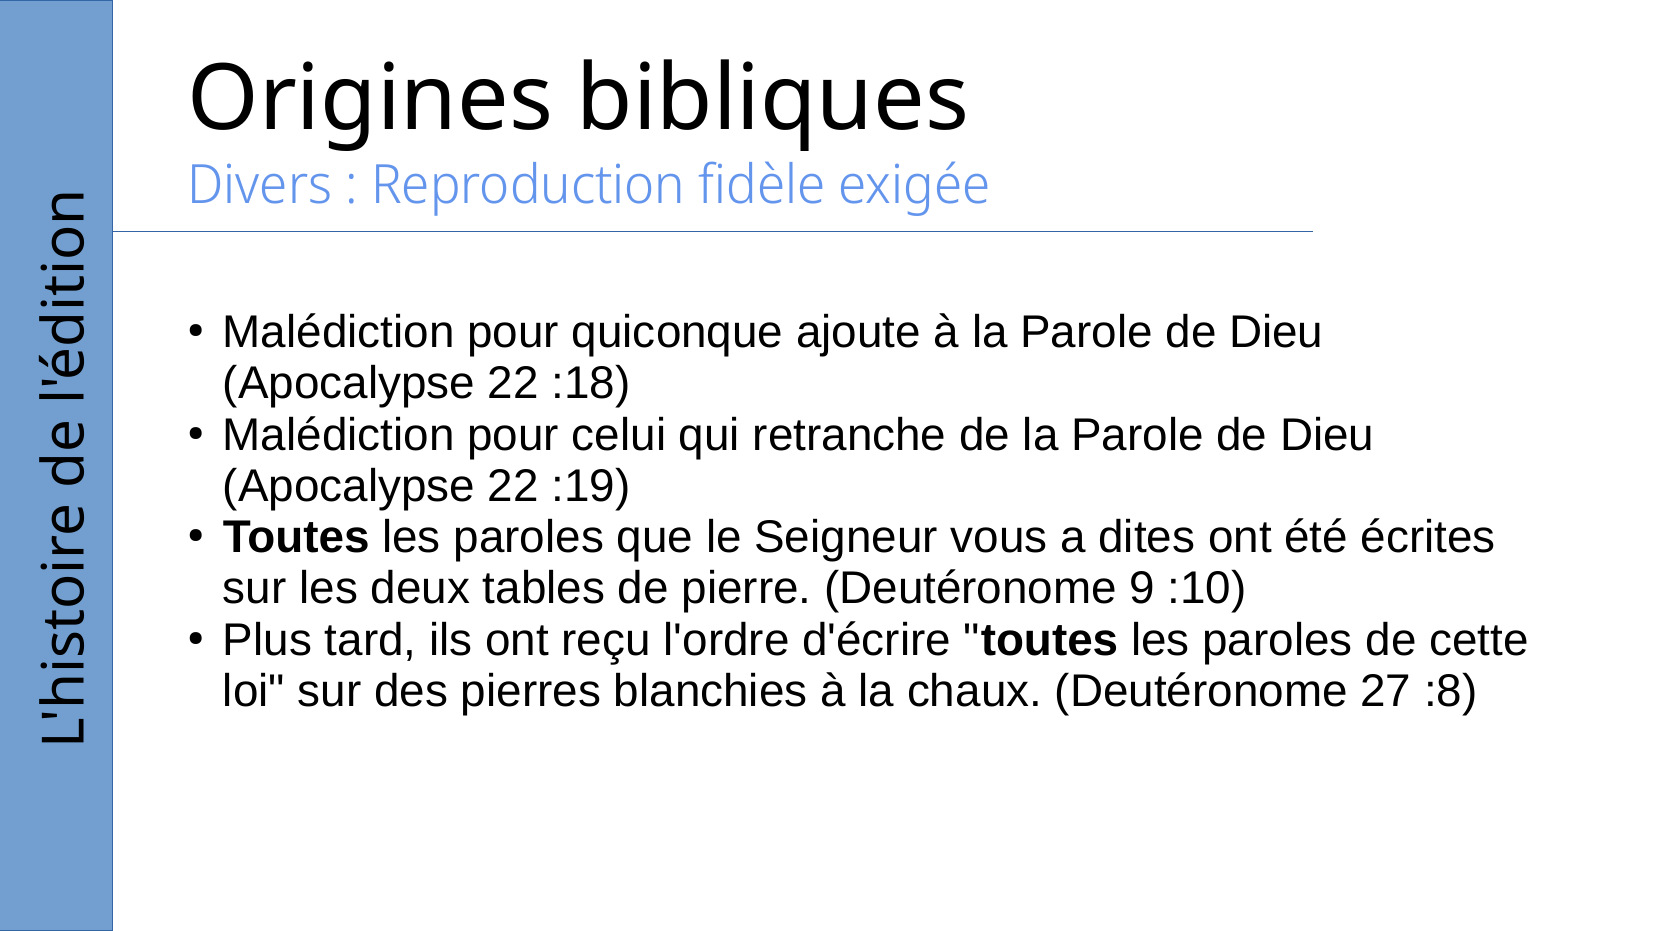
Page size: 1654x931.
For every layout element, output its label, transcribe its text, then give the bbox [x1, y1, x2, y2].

text_box L'histoire de l'édition [13, 37, 105, 901]
text_box [0, 0, 113, 931]
subtitle Malédiction pour quiconque ajoute à la Parole de Dieu (Apocalypse 22 :18) Malédiction pour celui qui retranche de la Parole de Dieu (Apocalypse 22 :19) Toutes les paroles que le Seigneur vous a dites ont été écrites sur les deux tables de pierre. (Deutéronome 9 :10) Plus tard, ils ont reçu l'ordre d'écrire "toutes les paroles de cette loi" sur des pierres blanchies à la chaux. (Deutéronome 27 :8) [187, 306, 1571, 846]
title Origines bibliques [187, 33, 1571, 125]
title Divers : Reproduction fidèle exigée [187, 125, 1571, 239]
